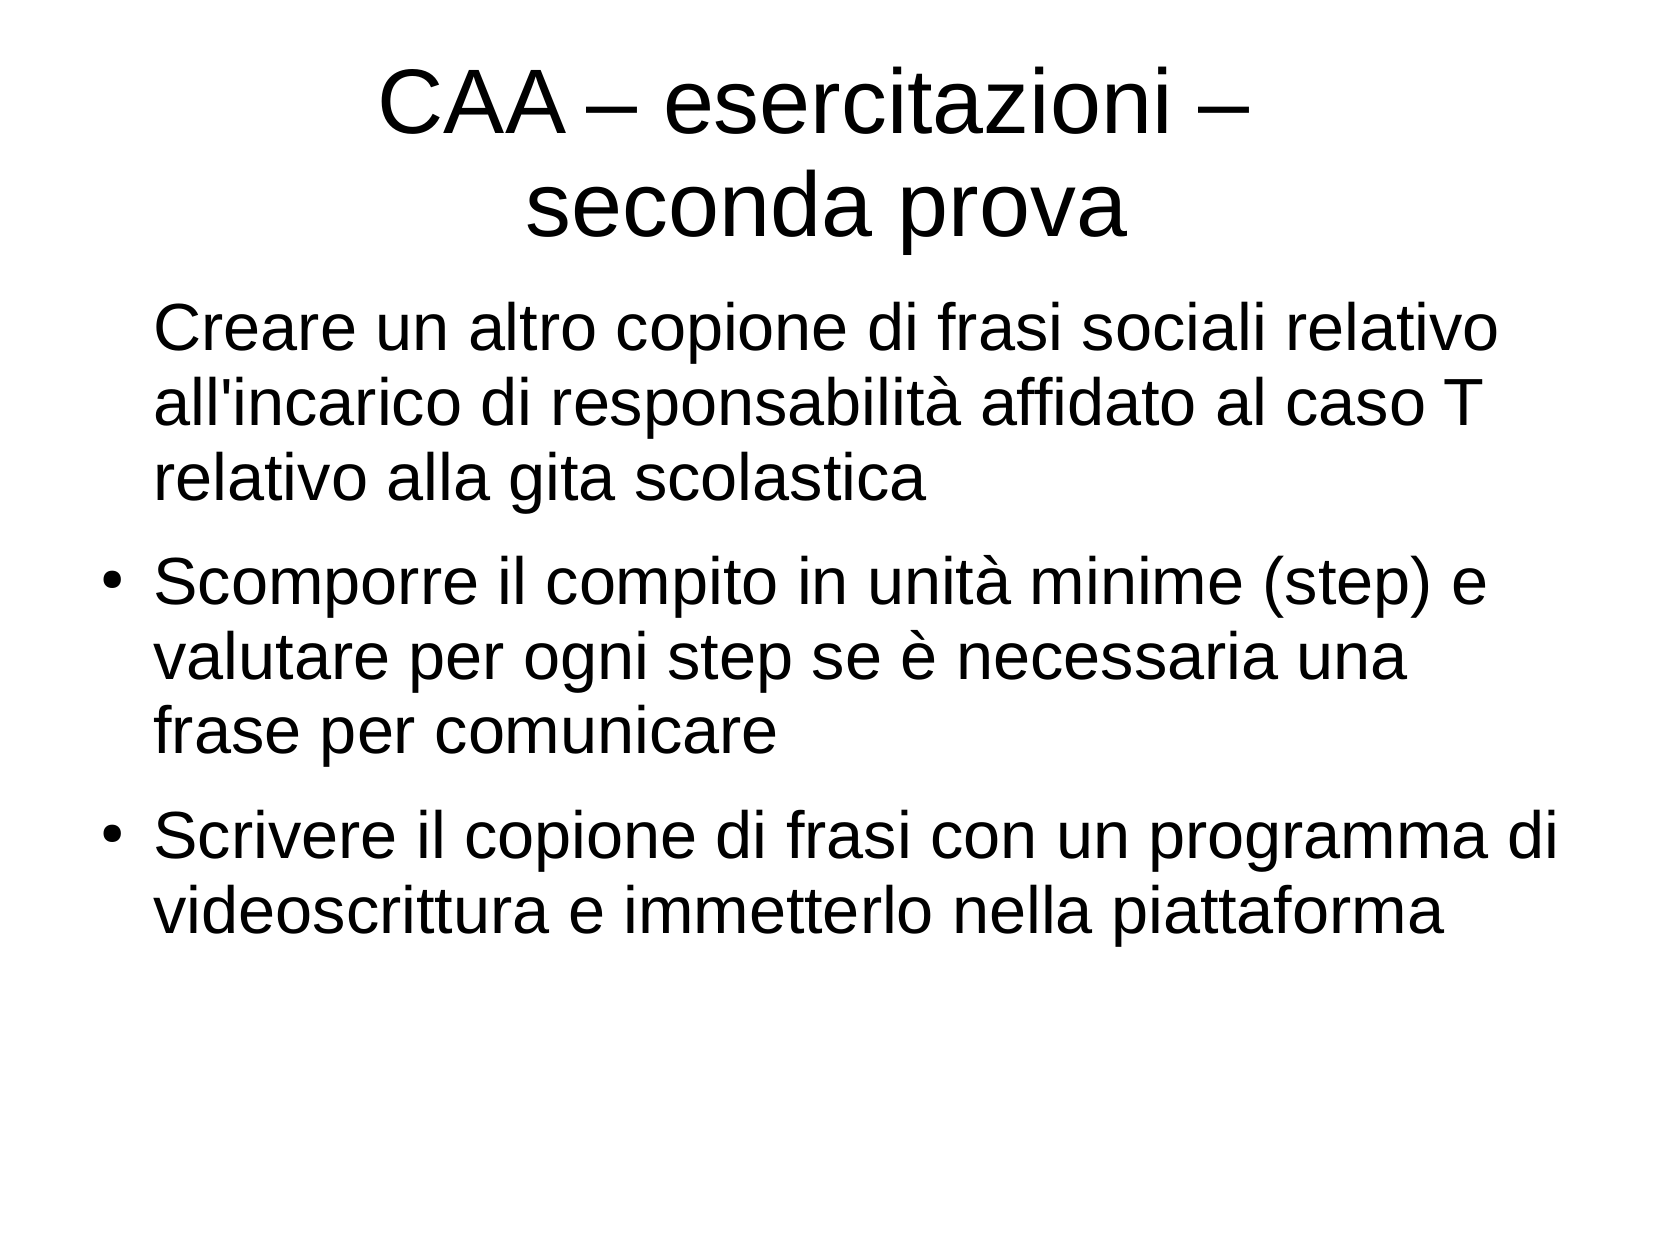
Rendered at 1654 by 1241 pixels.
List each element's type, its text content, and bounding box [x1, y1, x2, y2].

list Creare un altro copione di frasi sociali relativo all'incarico di responsabilità affidato al caso T relativo alla gita scolastica Scomporre il compito in unità minime (step) e valutare per ogni step se è necessaria una frase per comunicare Scrivere il copione di frasi con un programma di videoscrittura e immetterlo nella piattaforma [82, 290, 1571, 1094]
title CAA – esercitazioni – seconda prova [82, 49, 1571, 257]
